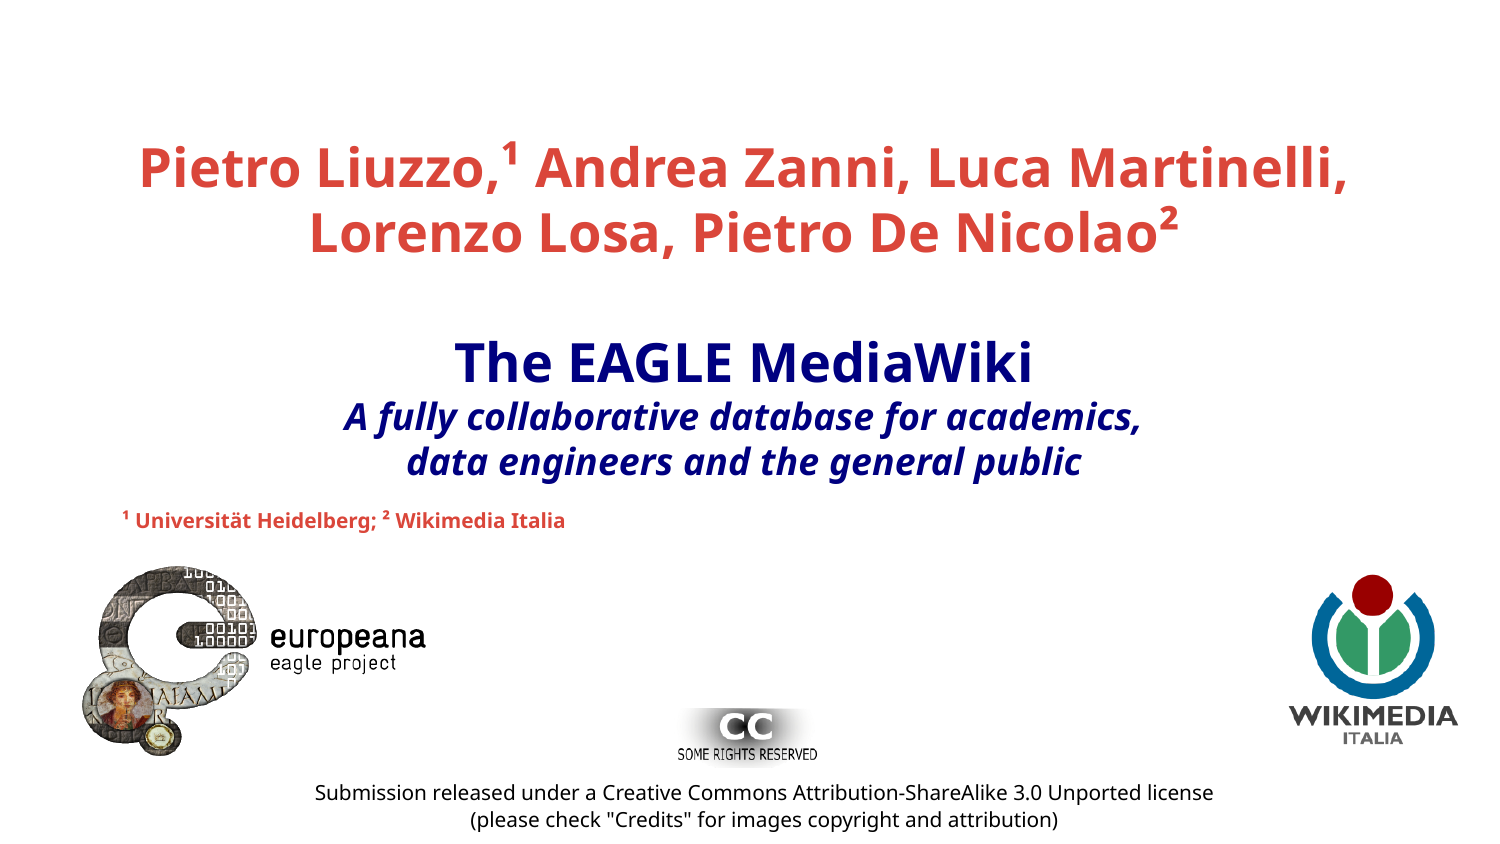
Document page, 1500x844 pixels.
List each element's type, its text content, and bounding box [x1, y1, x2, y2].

picture [1287, 573, 1459, 745]
picture [667, 708, 827, 768]
text_box Submission released under a Creative Commons Attribution-ShareAlike 3.0 Unported license (please check "Credits" for images copyright and attribution) [259, 771, 1234, 844]
text_box Pietro Liuzzo,¹ Andrea Zanni, Luca Martinelli, Lorenzo Losa, Pietro De Nicolao² The EAGLE MediaWiki A fully collaborative database for academics, data engineers and the general public ¹ Universität Heidelberg; ² Wikimedia Italia [106, 118, 1382, 666]
picture [82, 566, 426, 756]
